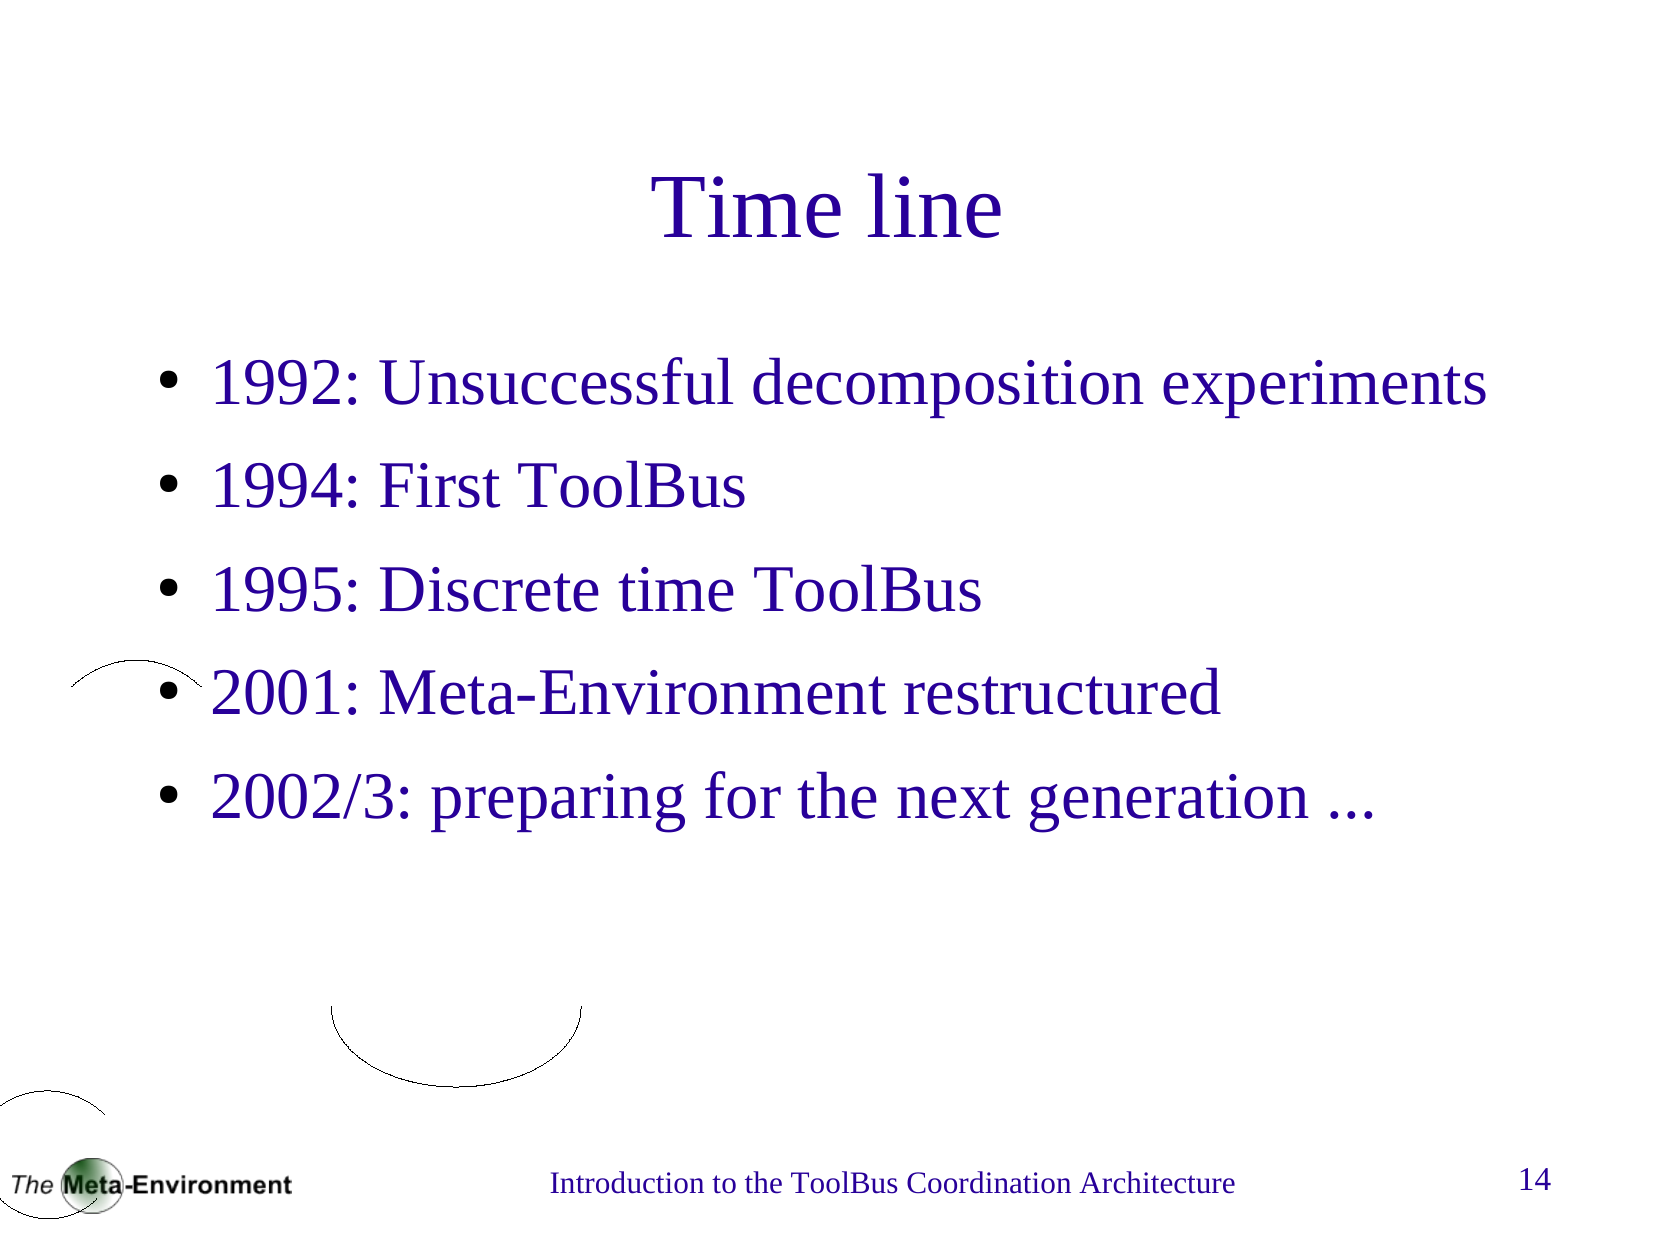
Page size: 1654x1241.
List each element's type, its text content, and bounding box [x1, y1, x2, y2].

title Time line [121, 102, 1534, 311]
picture [12, 1158, 292, 1214]
list 1992: Unsuccessful decomposition experiments 1994: First ToolBus 1995: Discrete time ToolBus 2001: Meta-Environment restructured 2002/3: preparing for the next generation ... [121, 344, 1534, 1127]
